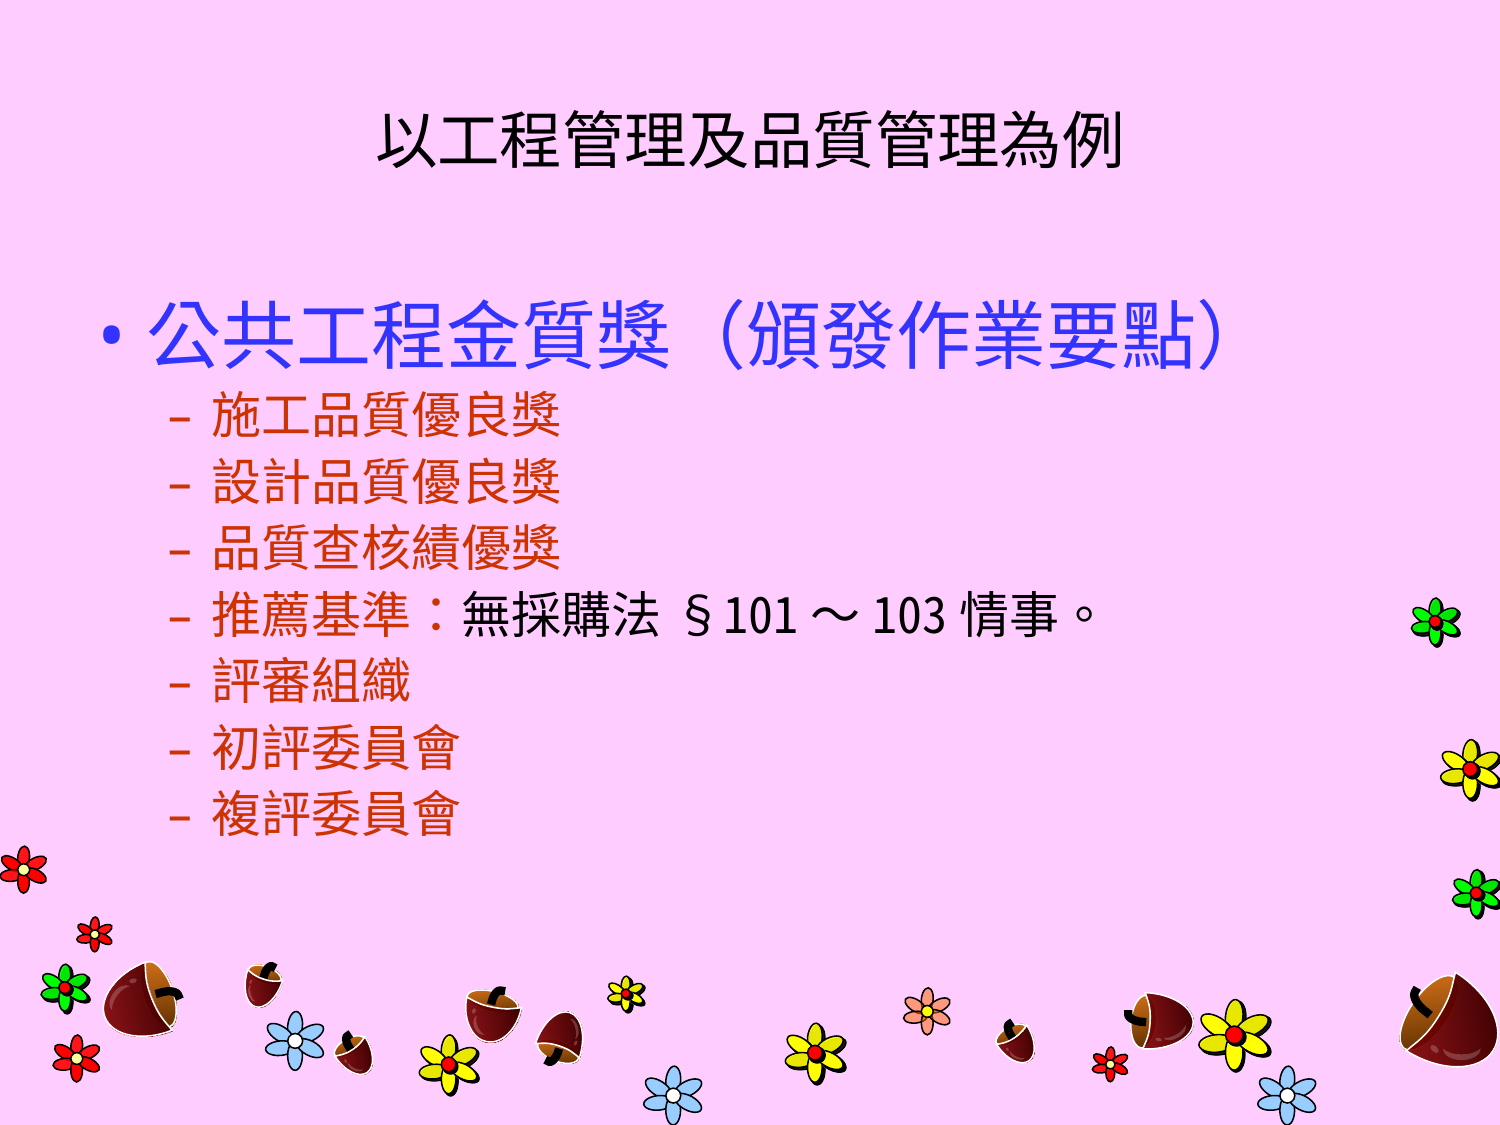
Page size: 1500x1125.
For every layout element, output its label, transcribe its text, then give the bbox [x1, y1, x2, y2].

title 以工程管理及品質管理為例 [75, 45, 1426, 233]
list 公共工程金質獎（頒發作業要點） 施工品質優良獎 設計品質優良獎 品質查核績優獎 推薦基準：無採購法§101～103情事。 評審組織 初評委員會 複評委員會 [75, 262, 1426, 1005]
